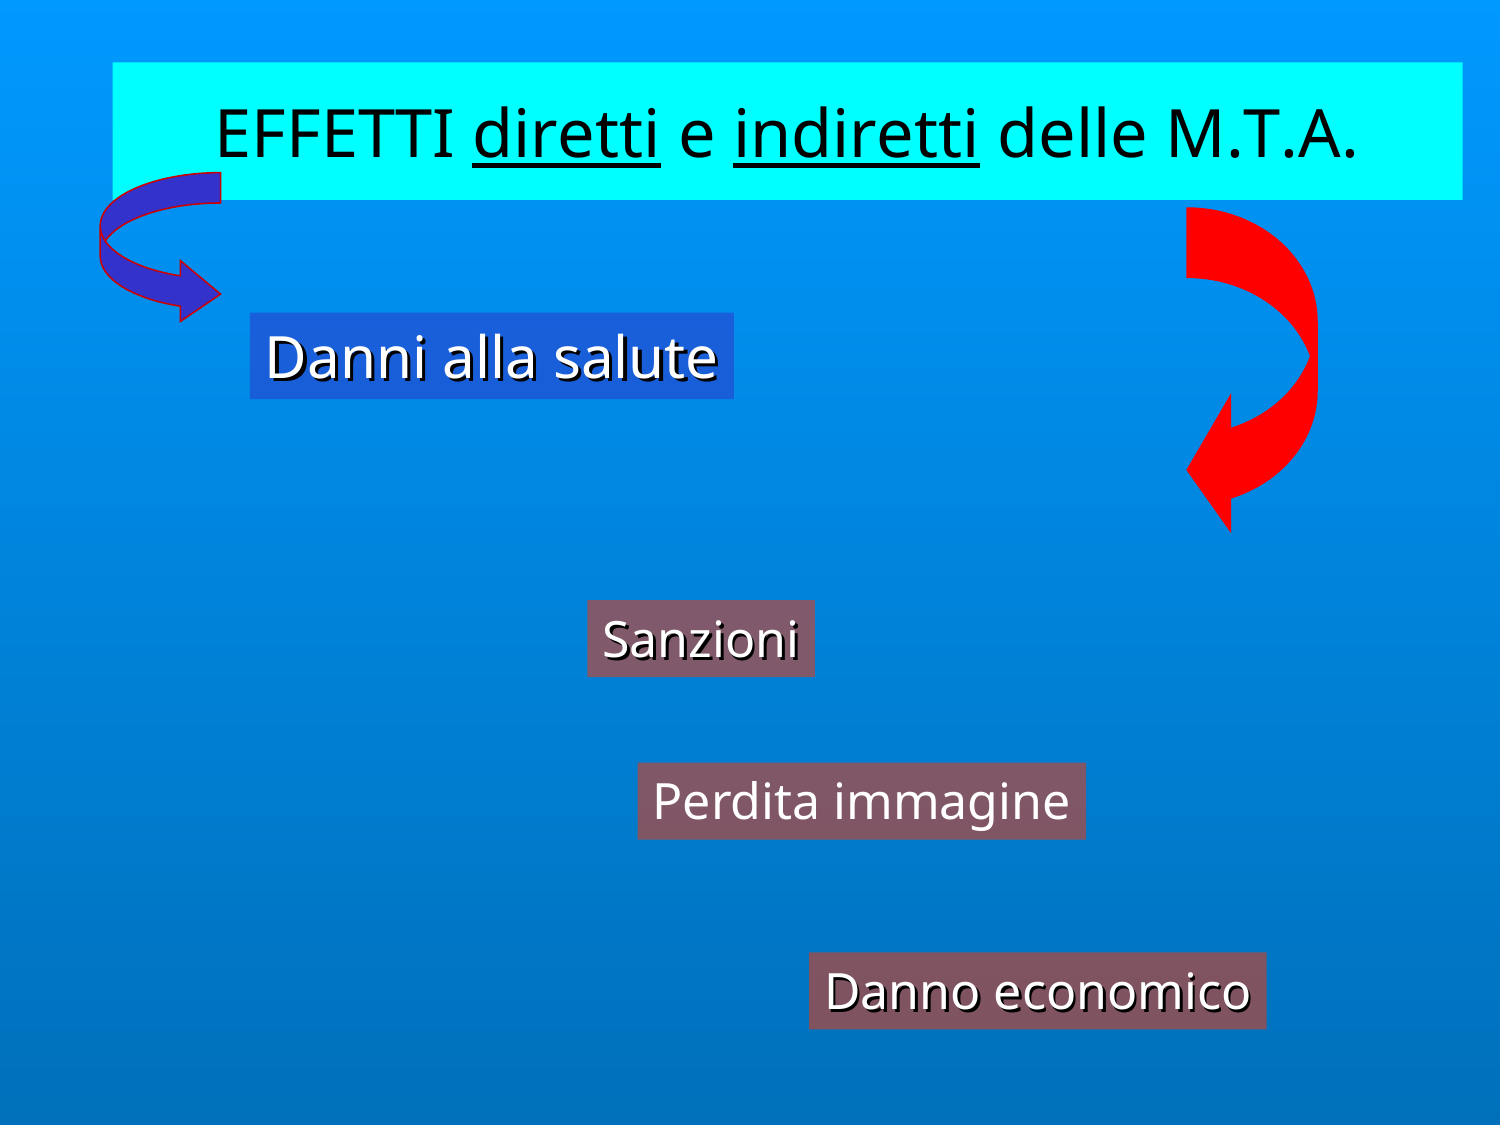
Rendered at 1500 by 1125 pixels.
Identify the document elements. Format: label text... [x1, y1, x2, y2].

text_box [1187, 208, 1317, 531]
title EFFETTI diretti e indiretti delle M.T.A. [112, 62, 1463, 200]
text_box Danni alla salute [249, 312, 722, 400]
text_box Perdita immagine [637, 762, 1066, 840]
text_box [100, 172, 221, 322]
text_box Danno economico [809, 952, 1235, 1030]
text_box Sanzioni [587, 600, 814, 678]
